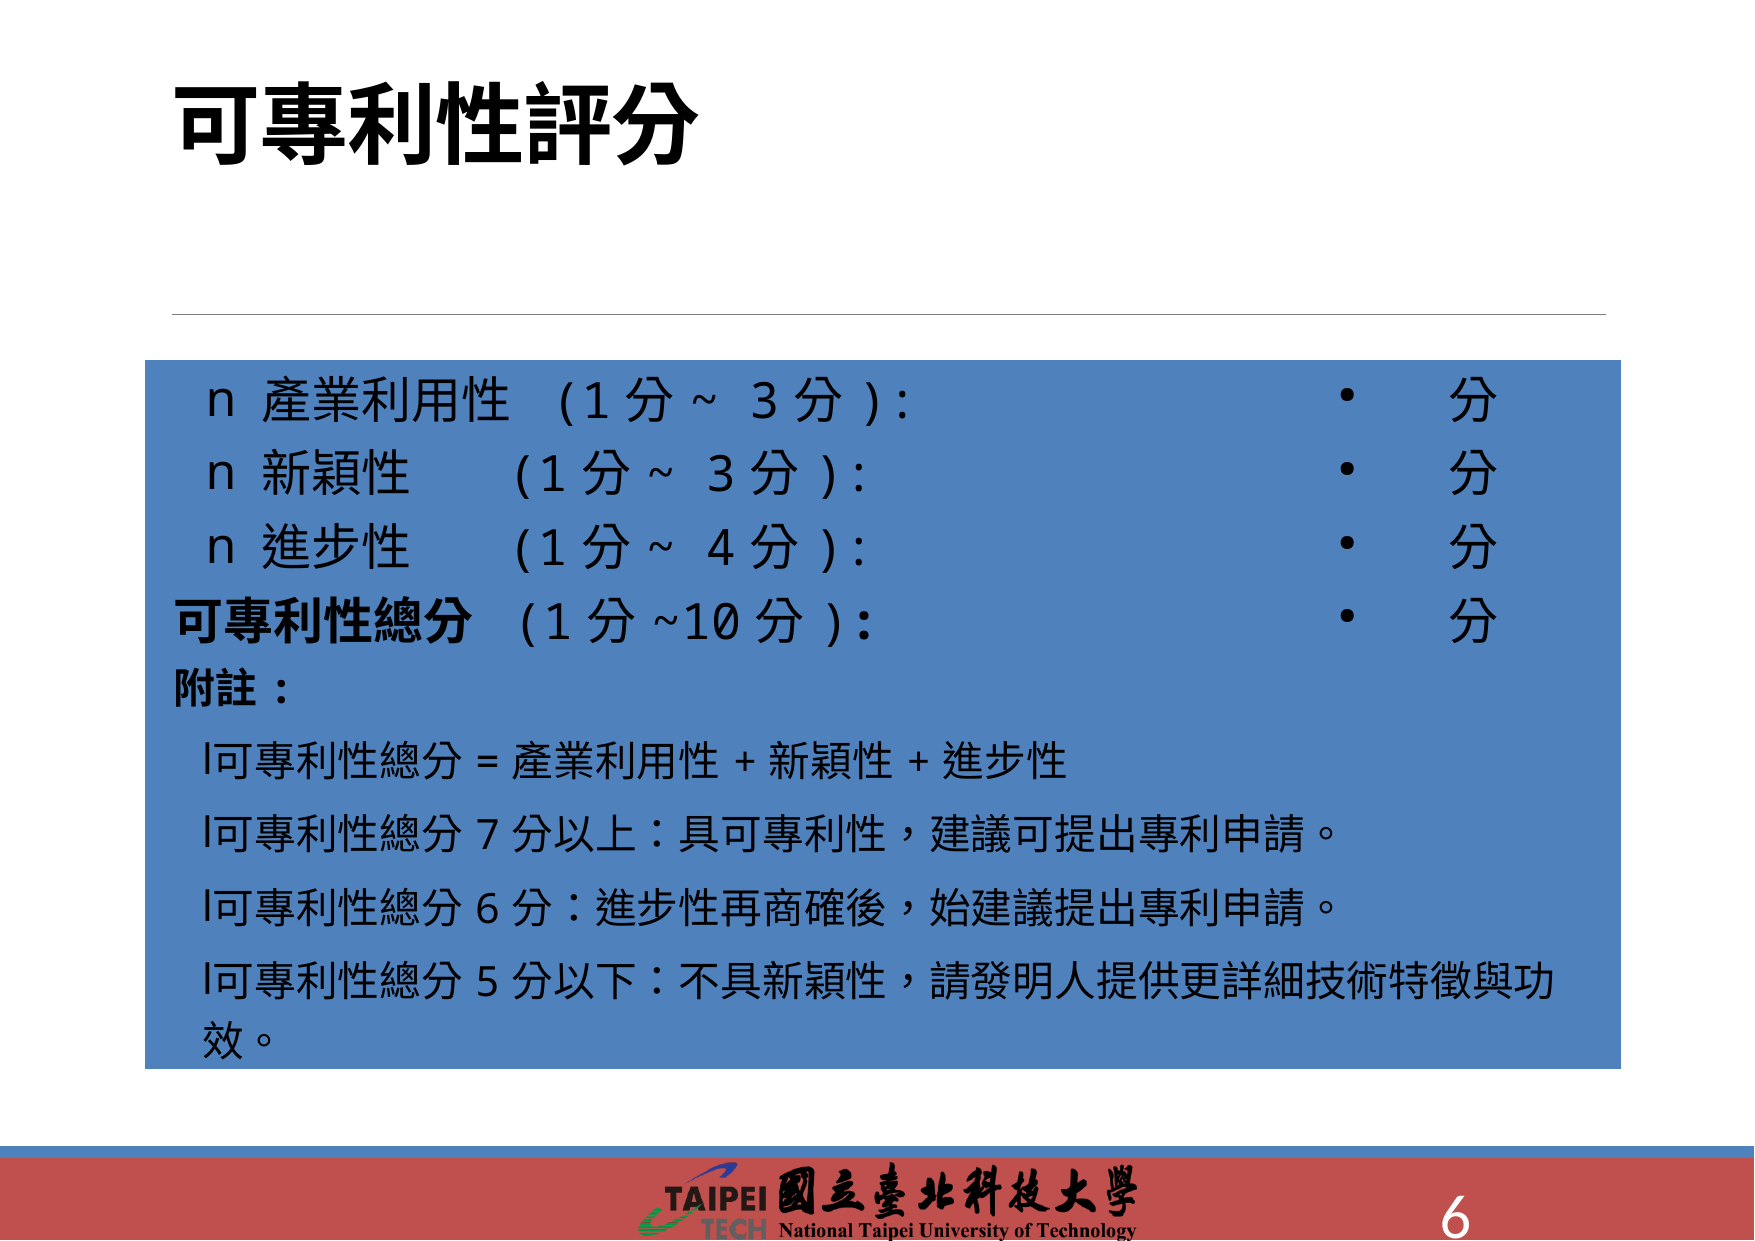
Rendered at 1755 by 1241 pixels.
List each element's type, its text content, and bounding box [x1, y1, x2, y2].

title 可專利性評分 [156, 76, 1604, 291]
table_cell 新穎性 (1分~ 3分): [145, 434, 1338, 508]
table_cell 分 [1338, 434, 1621, 508]
table_cell 可專利性總分 (1分~10分): [145, 581, 1338, 655]
table_cell 分 [1338, 581, 1621, 655]
table_cell 分 [1338, 508, 1621, 581]
table_cell 進步性 (1分~ 4分): [145, 508, 1338, 581]
table_header 分 [1338, 360, 1621, 434]
text_box 6 [1424, 1168, 1614, 1235]
table_cell 附註: 可專利性總分=產業利用性+新穎性+進步性 可專利性總分7分以上：具可專利性，建議可提出專利申請。 可專利性總分6分：進步性再商確後，始建議提出專利申請。 可專利性總分5分以下：不具新穎性，請發明人提供更詳細技術特徵與功效。 [145, 655, 1621, 1069]
table_header 產業利用性 (1分~ 3分): [145, 360, 1338, 434]
